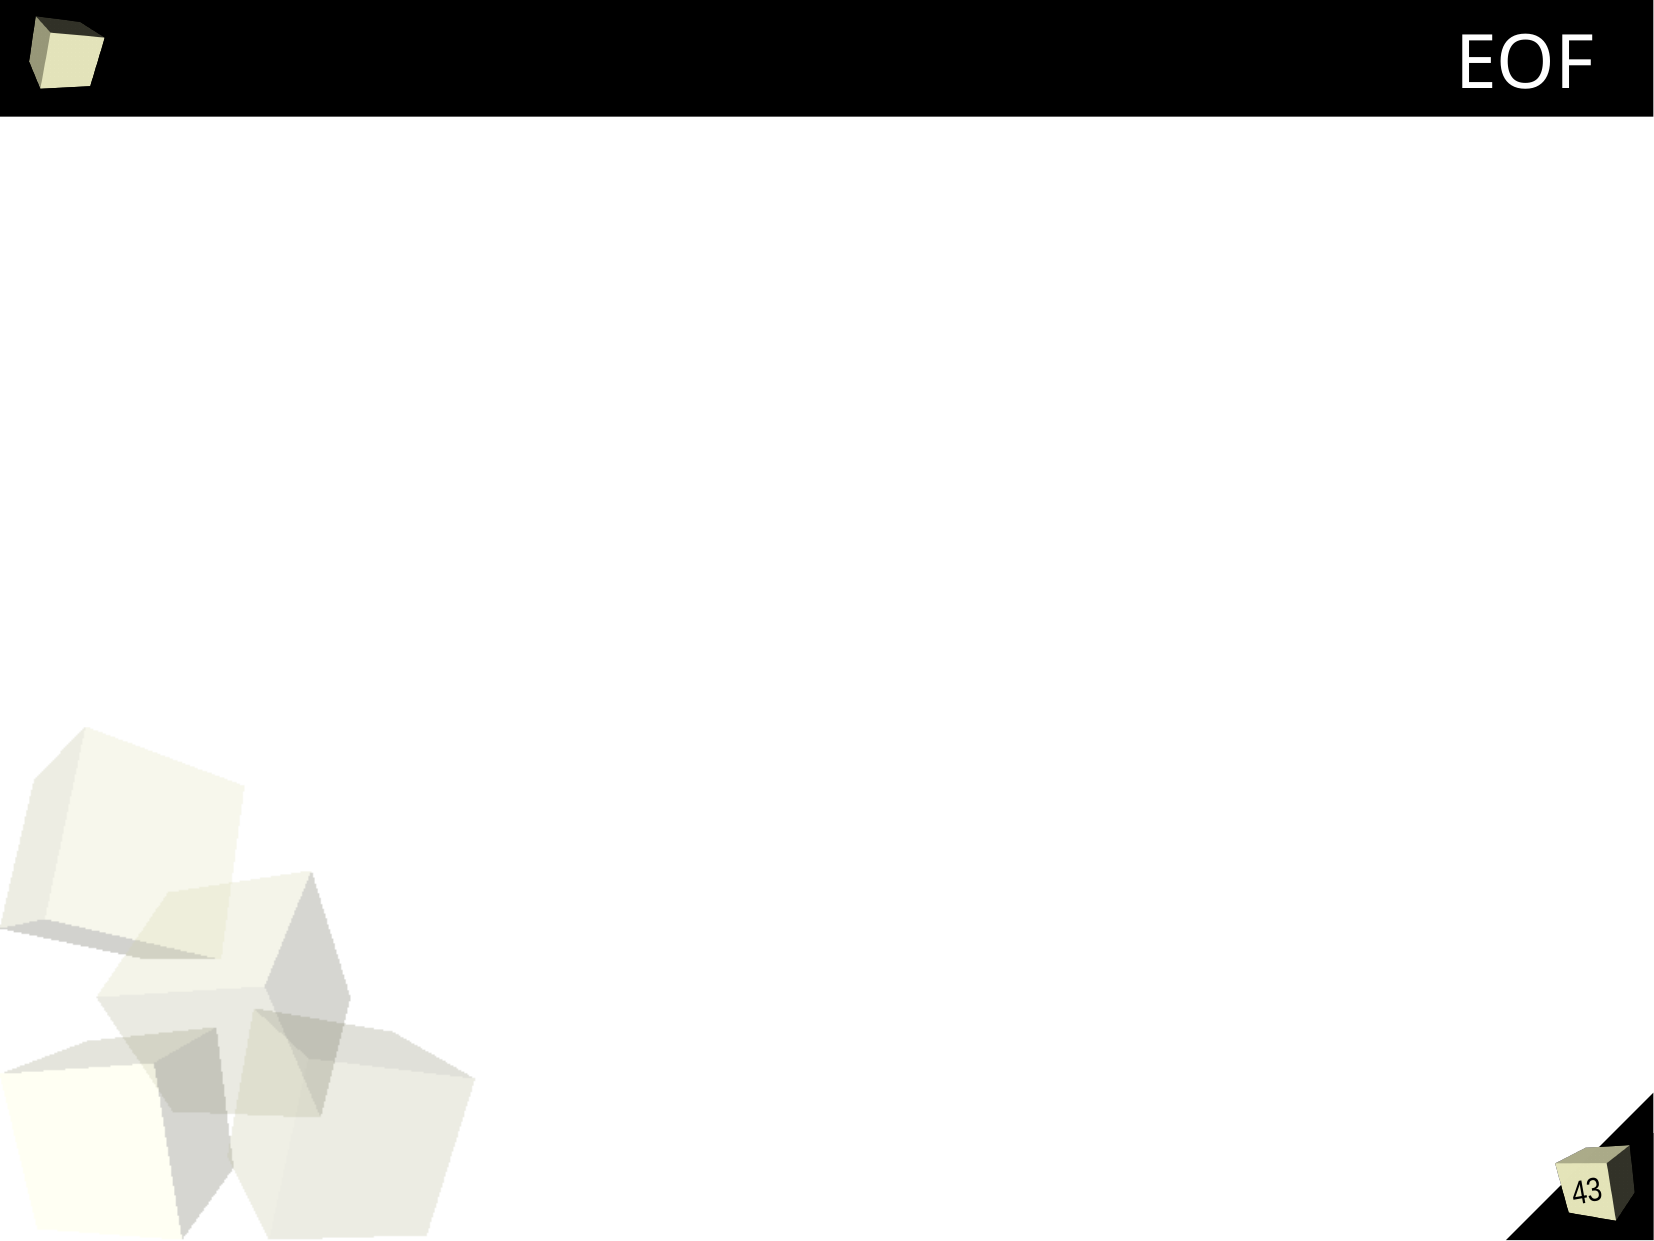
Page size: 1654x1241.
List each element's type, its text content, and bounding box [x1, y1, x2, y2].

title EOF [118, 0, 1595, 119]
picture [0, 726, 477, 1241]
